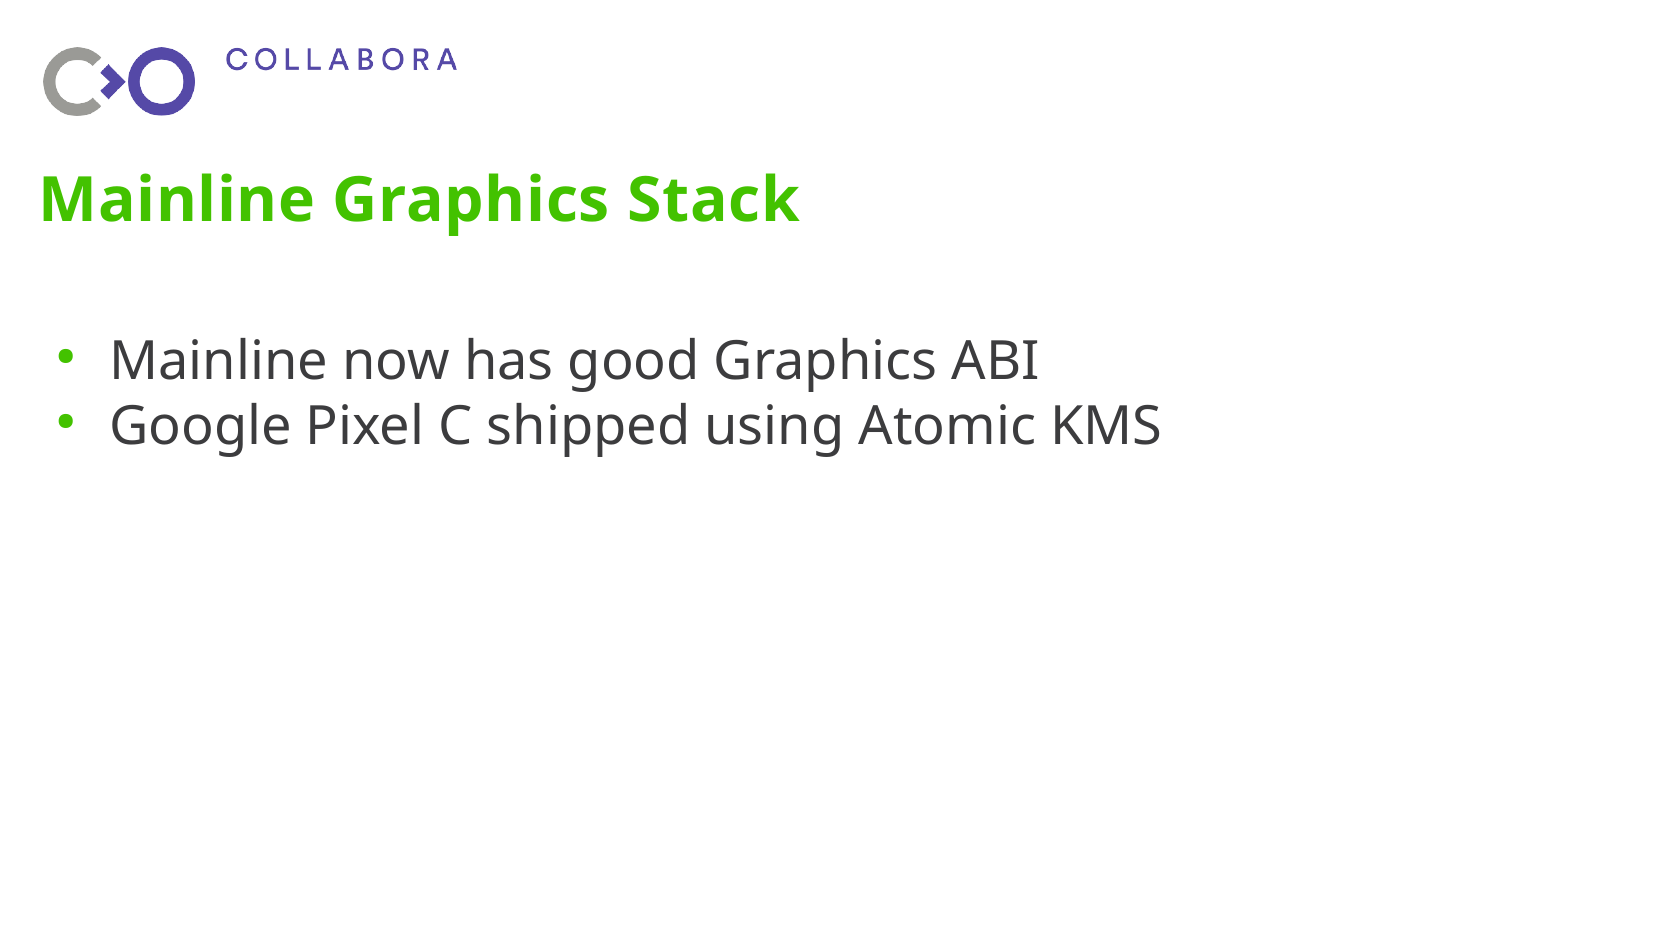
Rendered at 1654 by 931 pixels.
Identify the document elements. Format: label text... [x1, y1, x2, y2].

picture [43, 47, 457, 116]
list Mainline now has good Graphics ABI Google Pixel C shipped using Atomic KMS [38, 325, 1614, 581]
title Mainline Graphics Stack [38, 159, 1614, 216]
